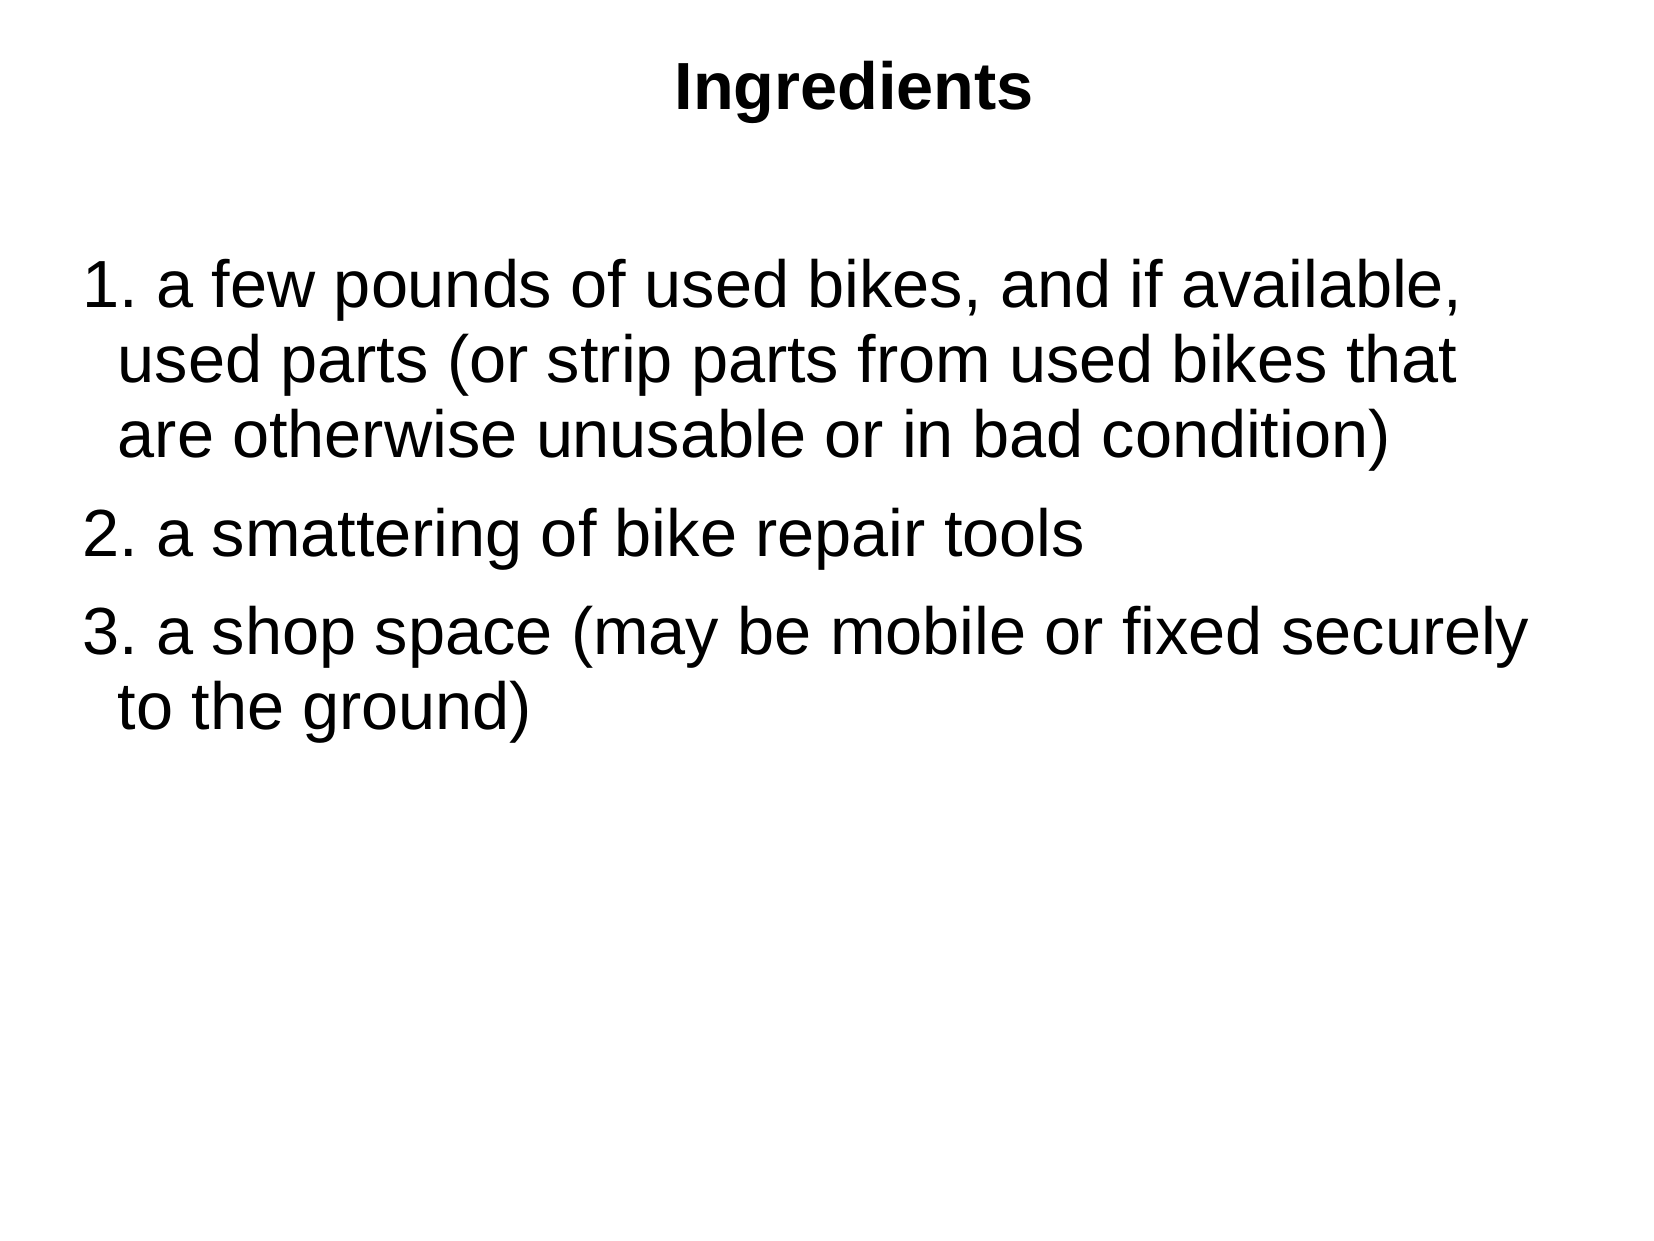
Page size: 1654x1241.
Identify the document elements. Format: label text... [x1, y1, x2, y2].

subtitle Ingredients a few pounds of used bikes, and if available, used parts (or strip parts from used bikes that are otherwise unusable or in bad condition) a smattering of bike repair tools a shop space (may be mobile or fixed securely to the ground) [82, 49, 1571, 1010]
